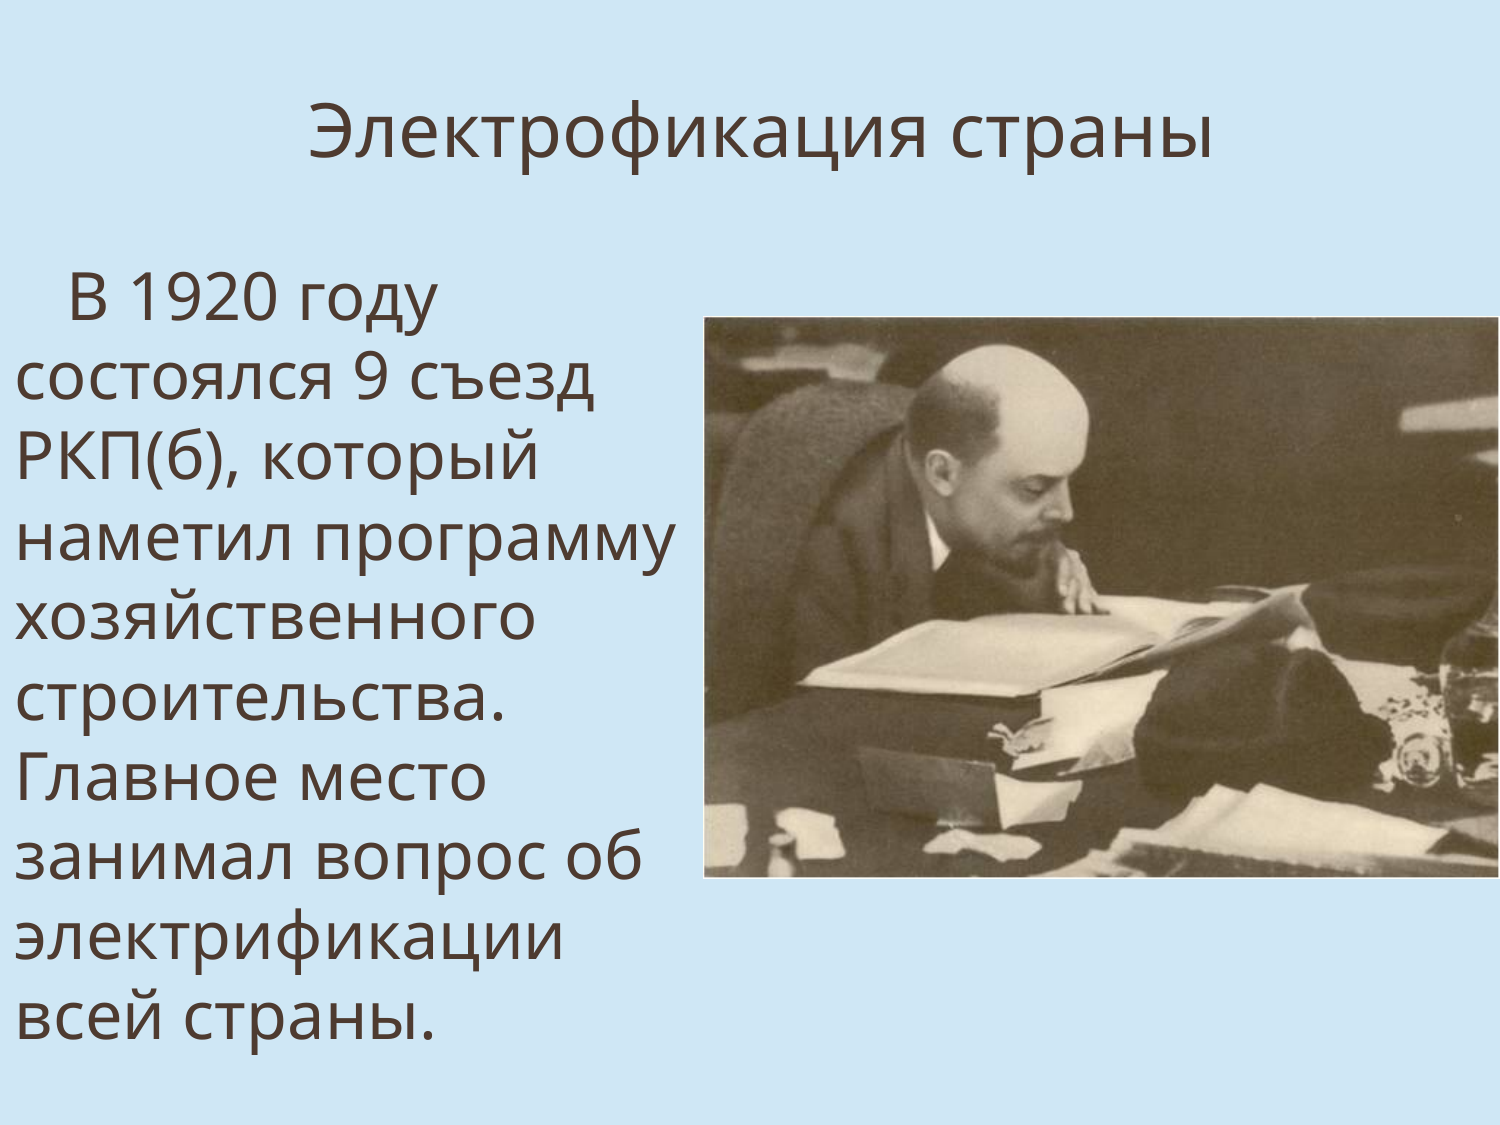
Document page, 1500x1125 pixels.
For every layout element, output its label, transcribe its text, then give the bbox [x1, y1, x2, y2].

title Электрофикация страны [50, 75, 1475, 213]
list В 1920 году состоялся 9 съезд РКП(б), который наметил программу хозяйственного строительства. Главное место занимал вопрос об электрификации всей страны. [0, 246, 727, 1125]
picture [703, 316, 1500, 879]
